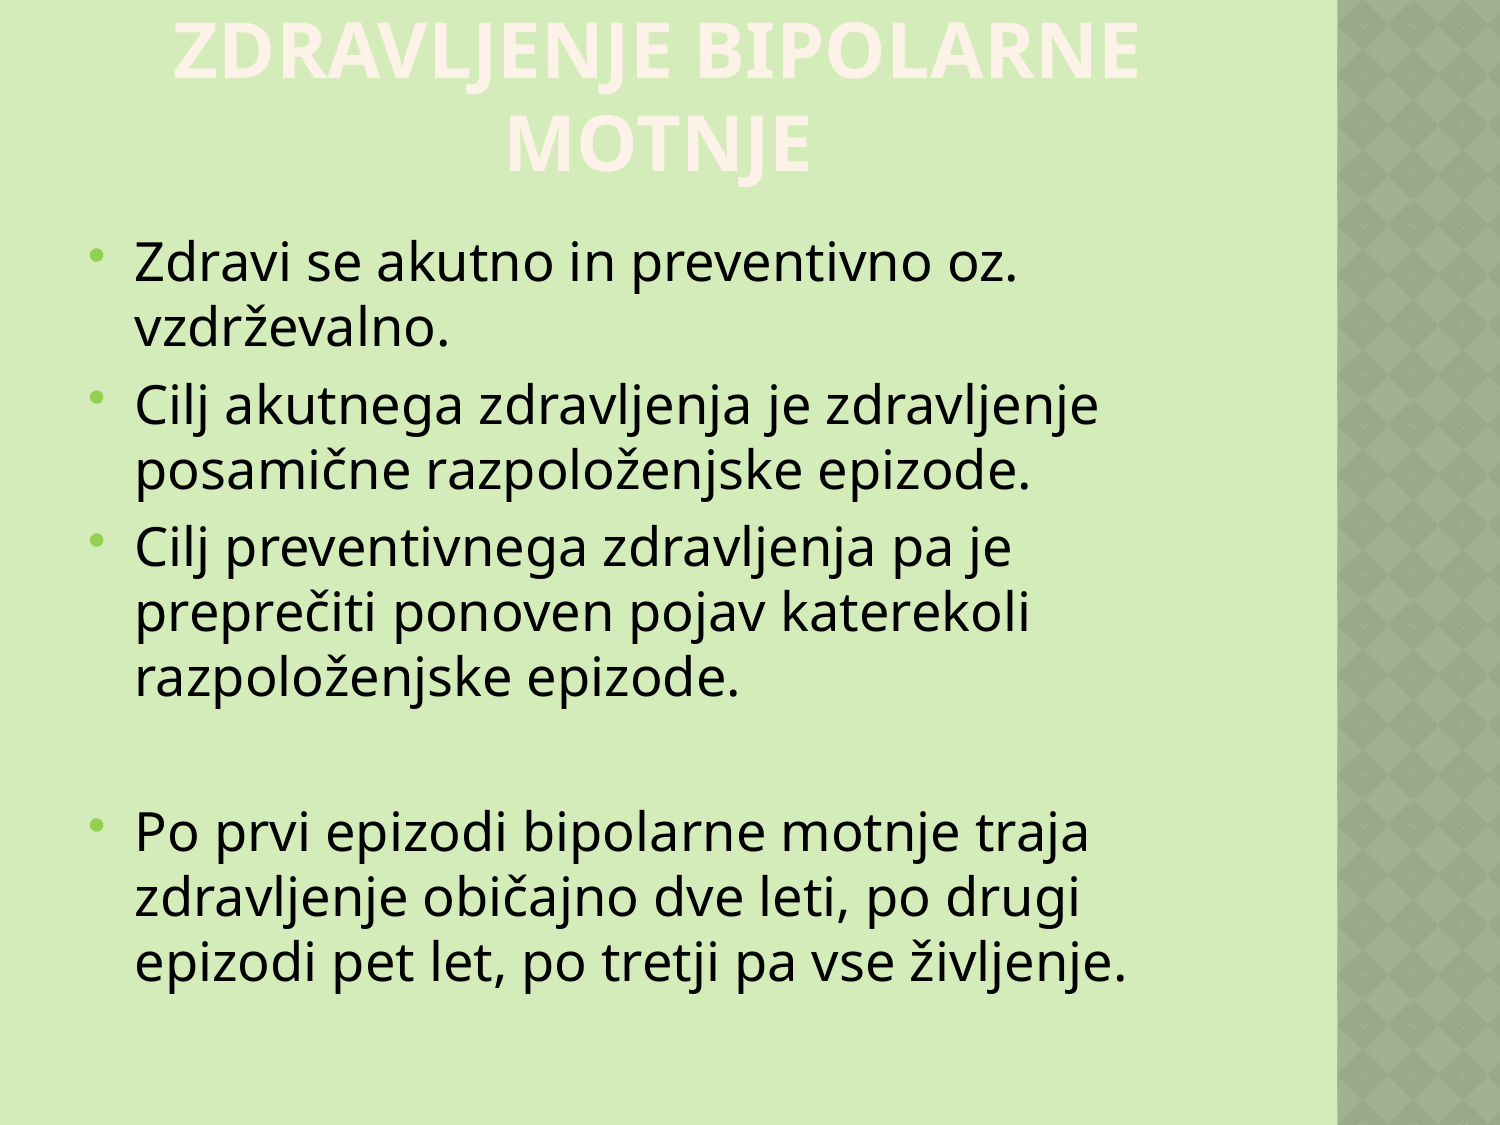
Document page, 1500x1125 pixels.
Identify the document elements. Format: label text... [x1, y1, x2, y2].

title ZDRAVLJENJE BIPOLARNE MOTNJE [64, 0, 1253, 188]
list Zdravi se akutno in preventivno oz. vzdrževalno. Cilj akutnega zdravljenja je zdravljenje posamične razpoloženjske epizode. Cilj preventivnega zdravljenja pa je preprečiti ponoven pojav katerekoli razpoloženjske epizode. Po prvi epizodi bipolarne motnje traja zdravljenje običajno dve leti, po drugi epizodi pet let, po tretji pa vse življenje. [75, 220, 1263, 1060]
